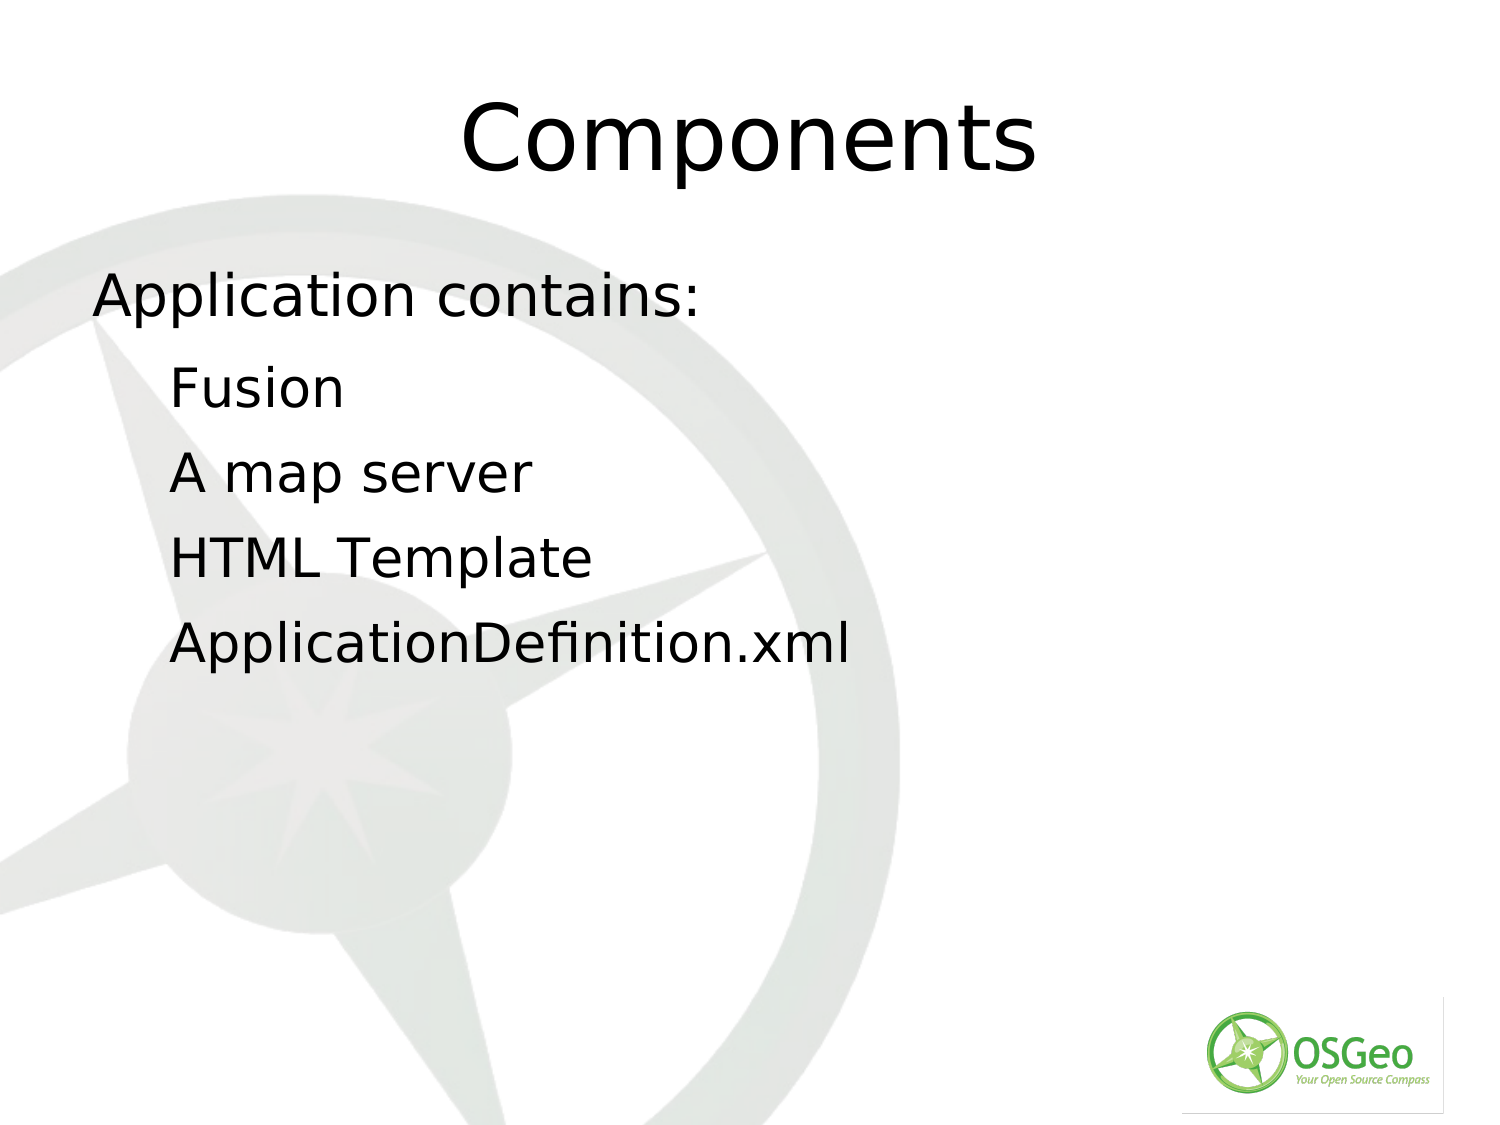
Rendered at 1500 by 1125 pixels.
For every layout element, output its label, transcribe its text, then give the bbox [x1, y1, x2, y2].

title Components [74, 44, 1425, 233]
list Application contains: Fusion A map server HTML Template ApplicationDefinition.xml [74, 263, 1425, 1006]
picture [1181, 996, 1444, 1114]
picture [0, 174, 976, 1125]
